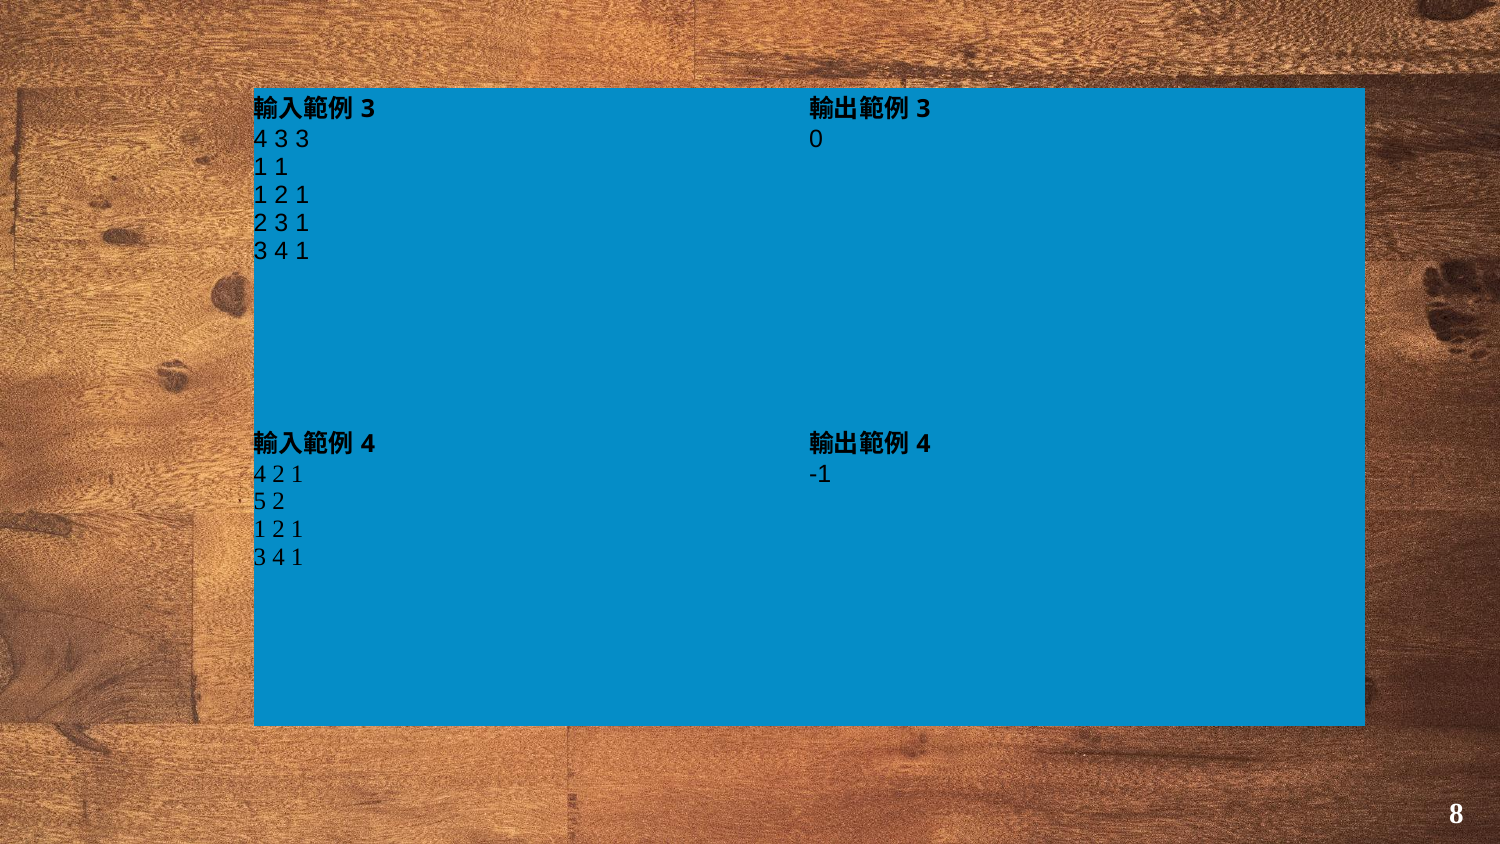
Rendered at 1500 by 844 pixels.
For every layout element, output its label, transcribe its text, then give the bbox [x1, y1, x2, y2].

table_header 輸出範例3 0 [809, 88, 1365, 423]
table_cell 輸入範例4 4 2 1 5 2 1 2 1 3 4 1 [254, 423, 809, 726]
table_header 輸入範例3 4 3 3 1 1 1 2 1 2 3 1 3 4 1 [254, 88, 809, 423]
slide_number 8 [1434, 779, 1500, 844]
table_cell 輸出範例4 -1 [809, 423, 1365, 726]
